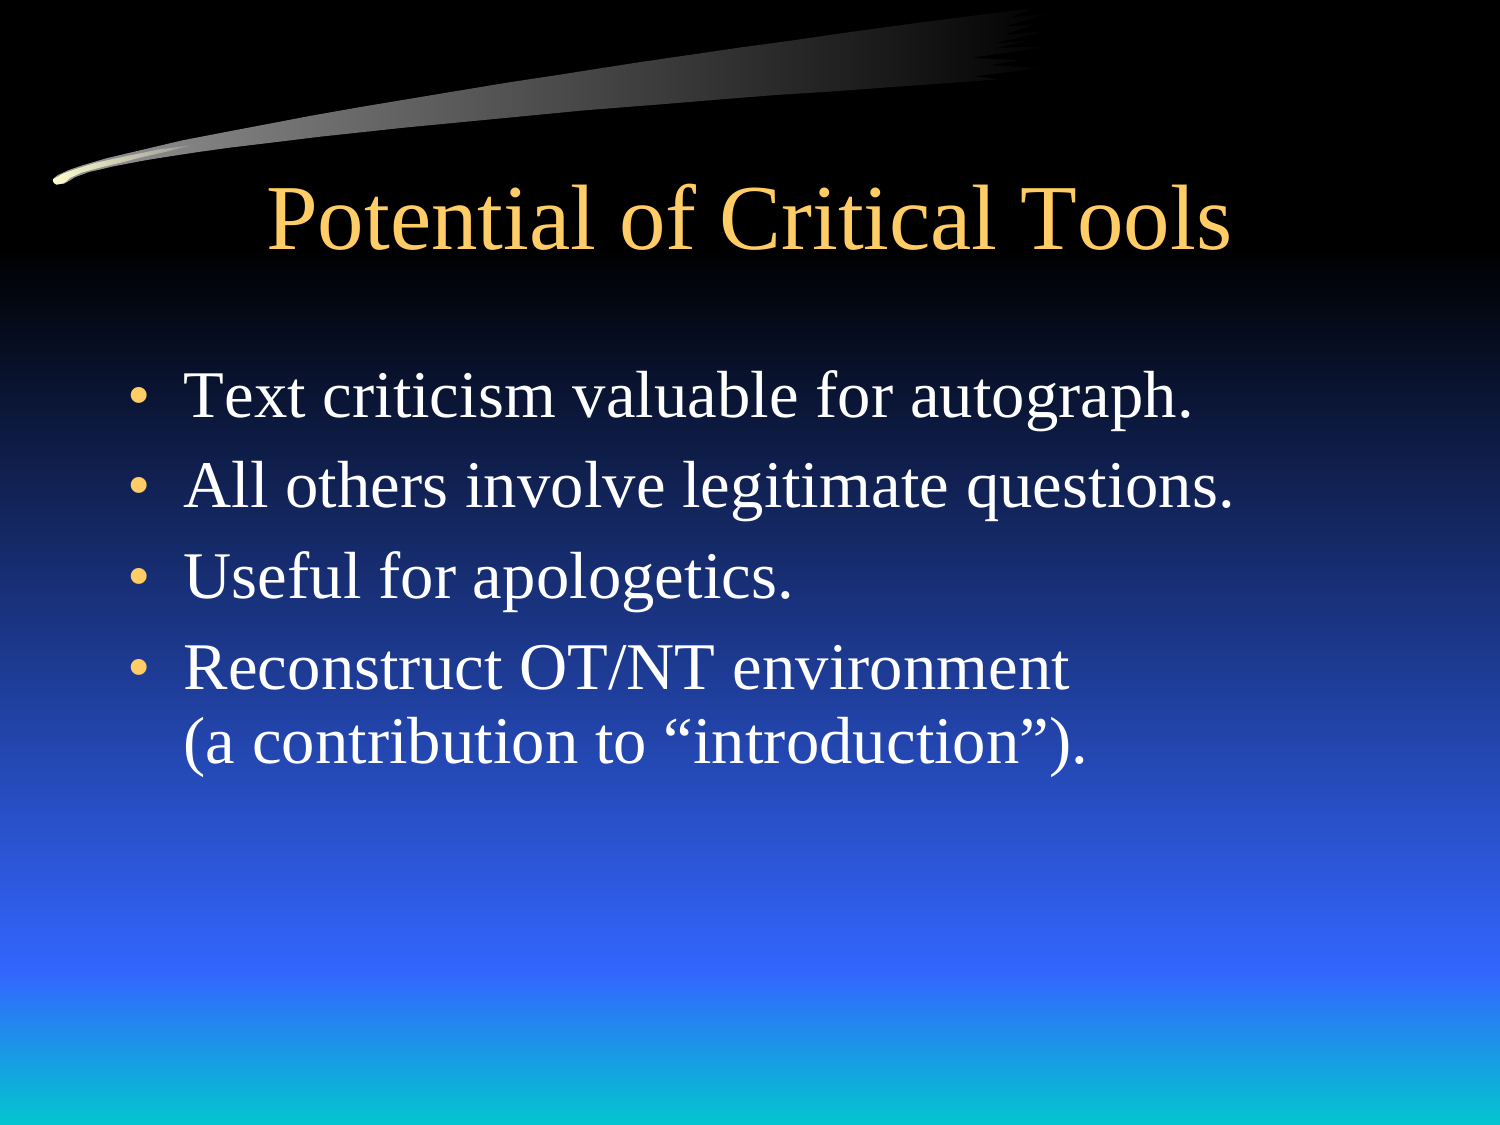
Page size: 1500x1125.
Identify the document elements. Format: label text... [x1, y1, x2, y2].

list Text criticism valuable for autograph. All others involve legitimate questions. Useful for apologetics. Reconstruct OT/NT environment (a contribution to “introduction”). [112, 350, 1388, 1026]
title Potential of Critical Tools [112, 124, 1388, 313]
